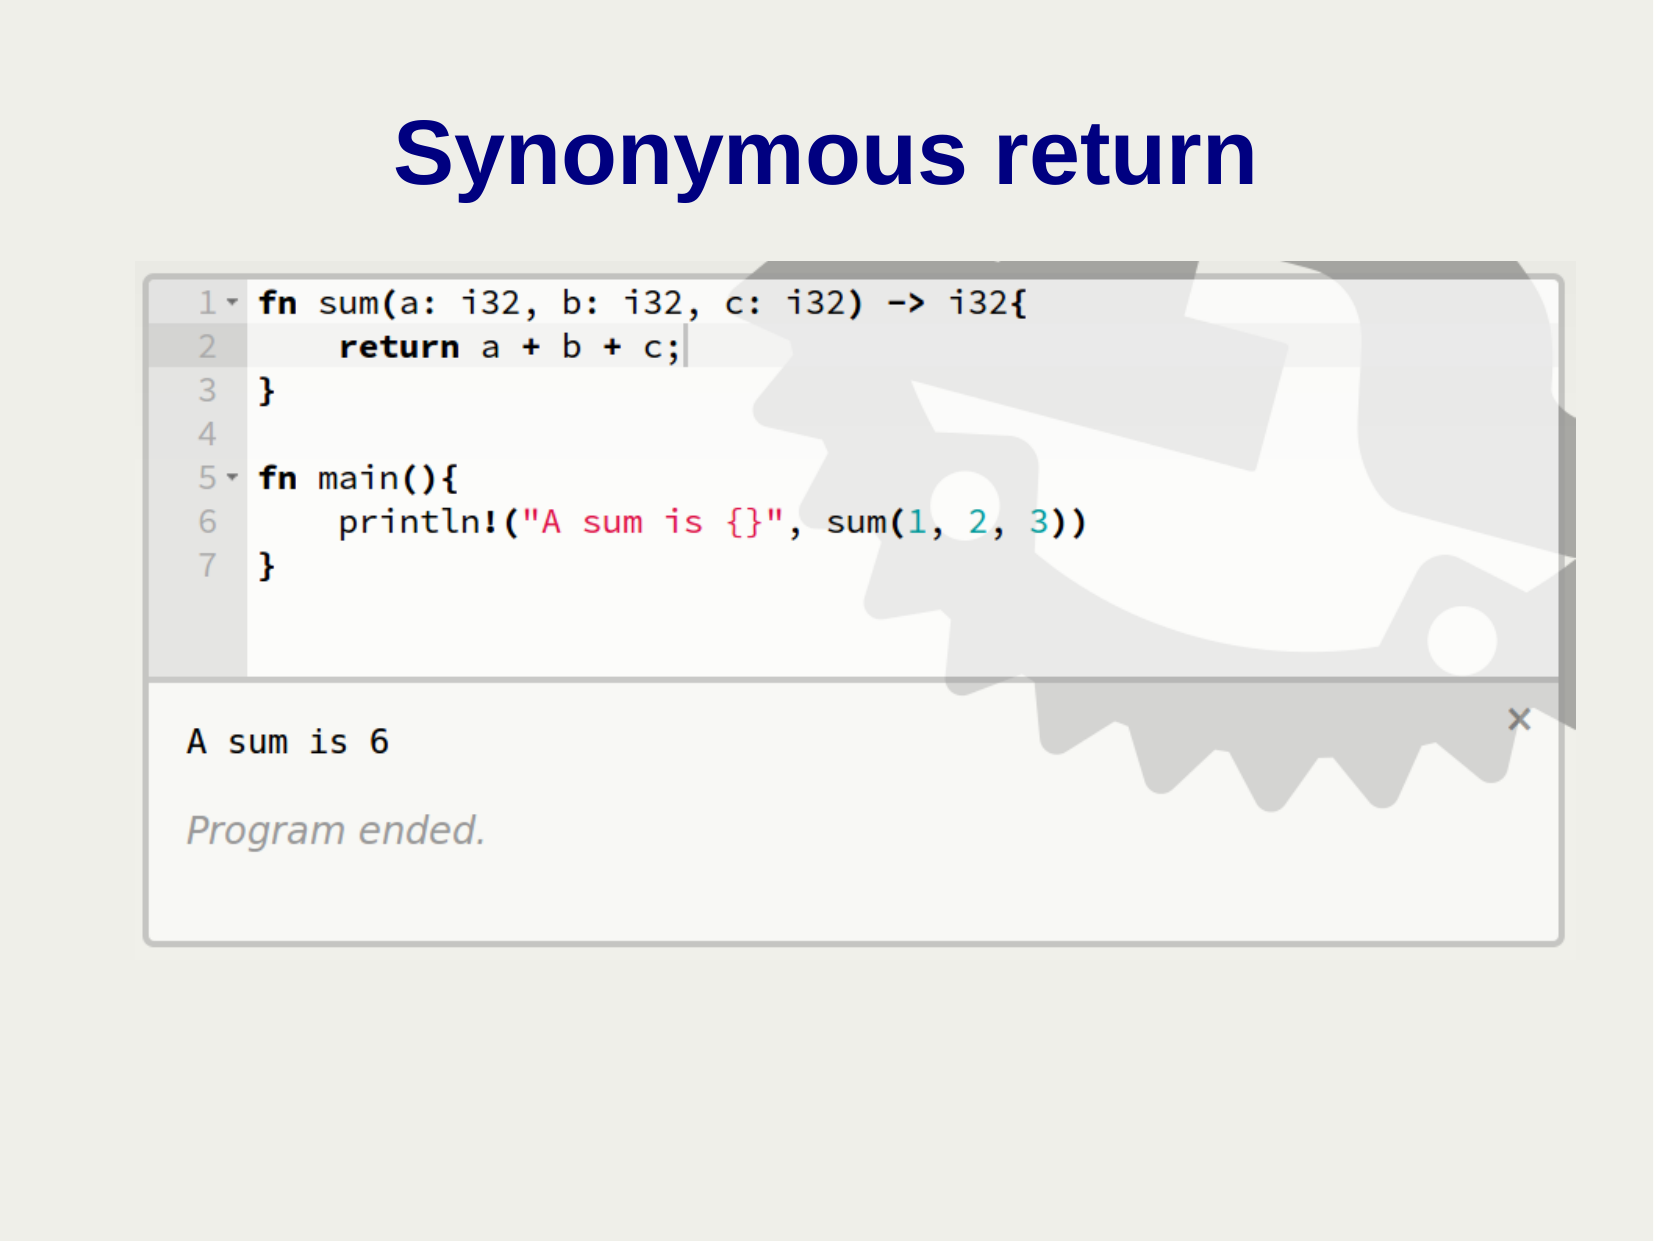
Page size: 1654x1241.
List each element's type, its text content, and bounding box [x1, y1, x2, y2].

title Synonymous return [82, 49, 1571, 257]
picture [0, 0, 1654, 1241]
